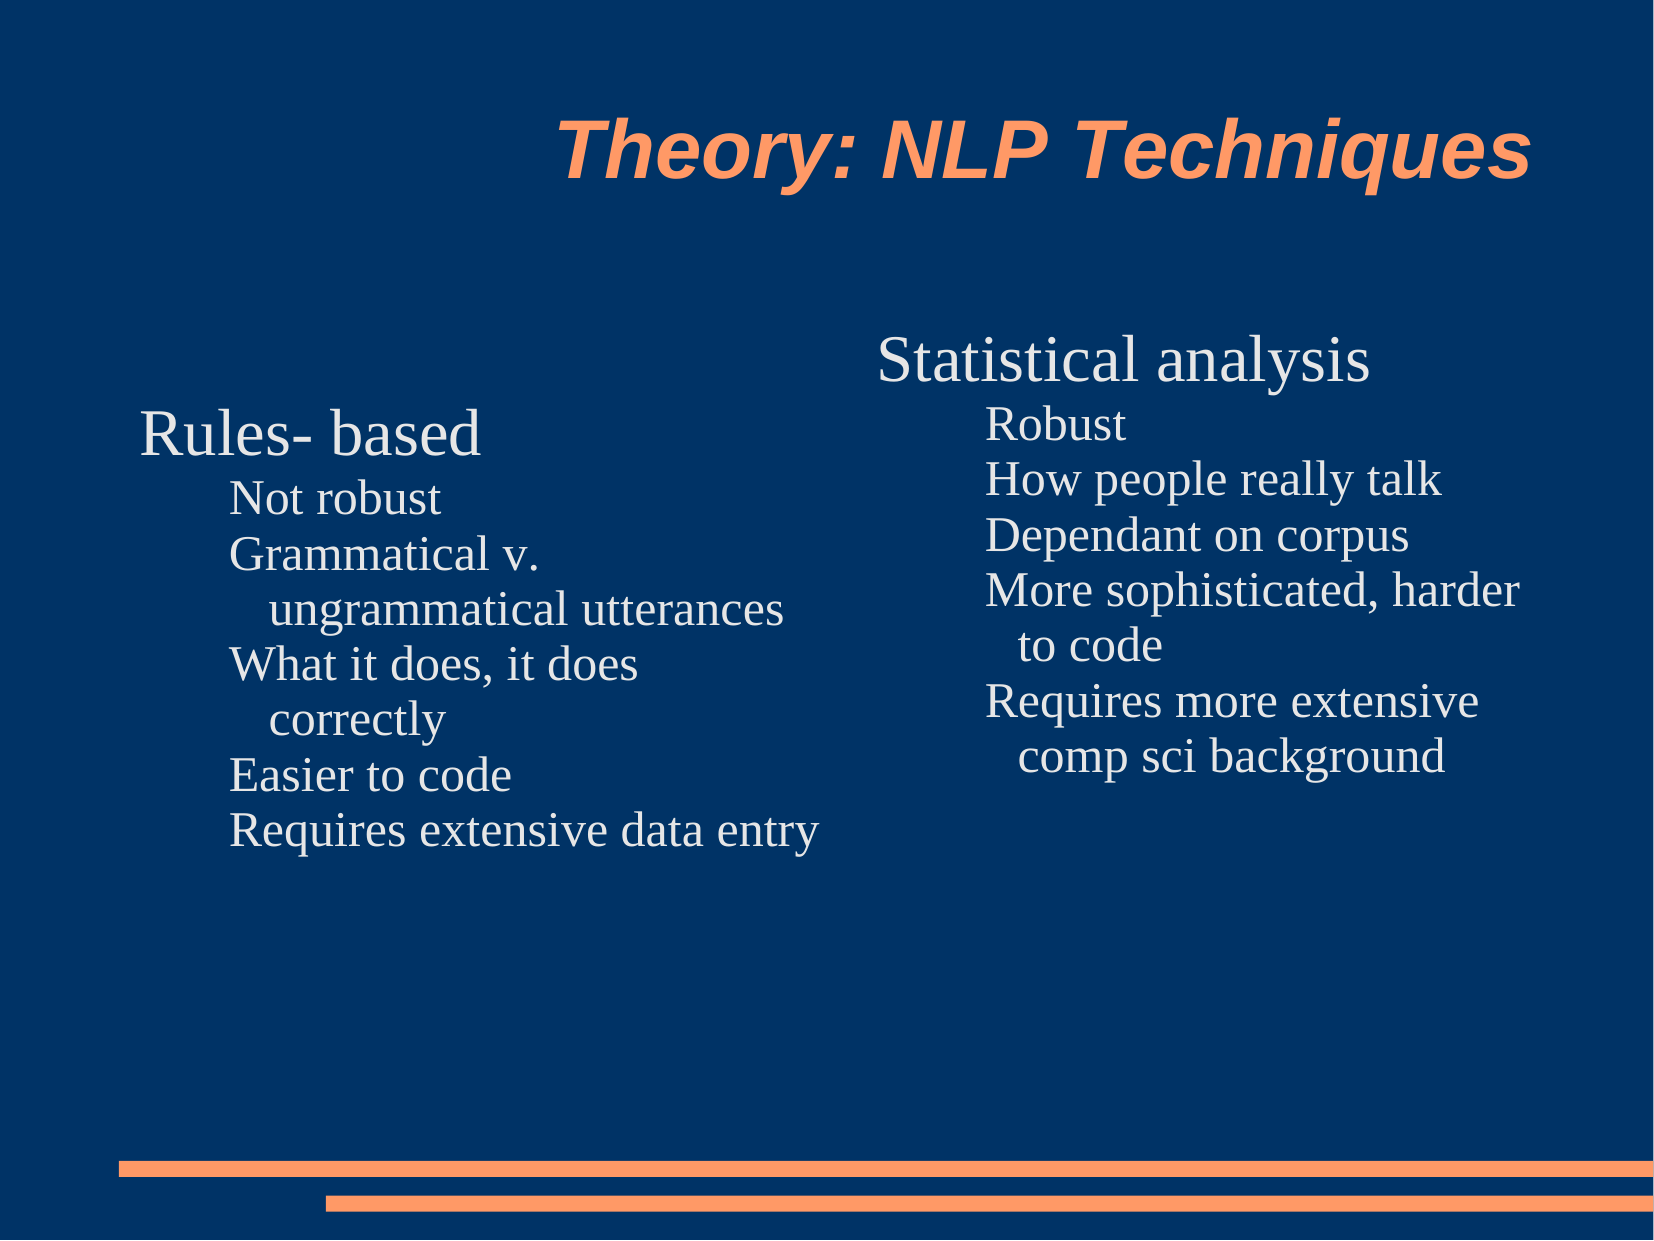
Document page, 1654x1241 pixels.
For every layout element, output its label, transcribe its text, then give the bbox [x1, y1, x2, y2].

list Statistical analysis Robust How people really talk Dependant on corpus More sophisticated, harder to code Requires more extensive comp sci background [858, 322, 1562, 1118]
title Theory: NLP Techniques [121, 46, 1534, 254]
list Rules- based Not robust Grammatical v. ungrammatical utterances What it does, it does correctly Easier to code Requires extensive data entry [121, 322, 824, 1133]
